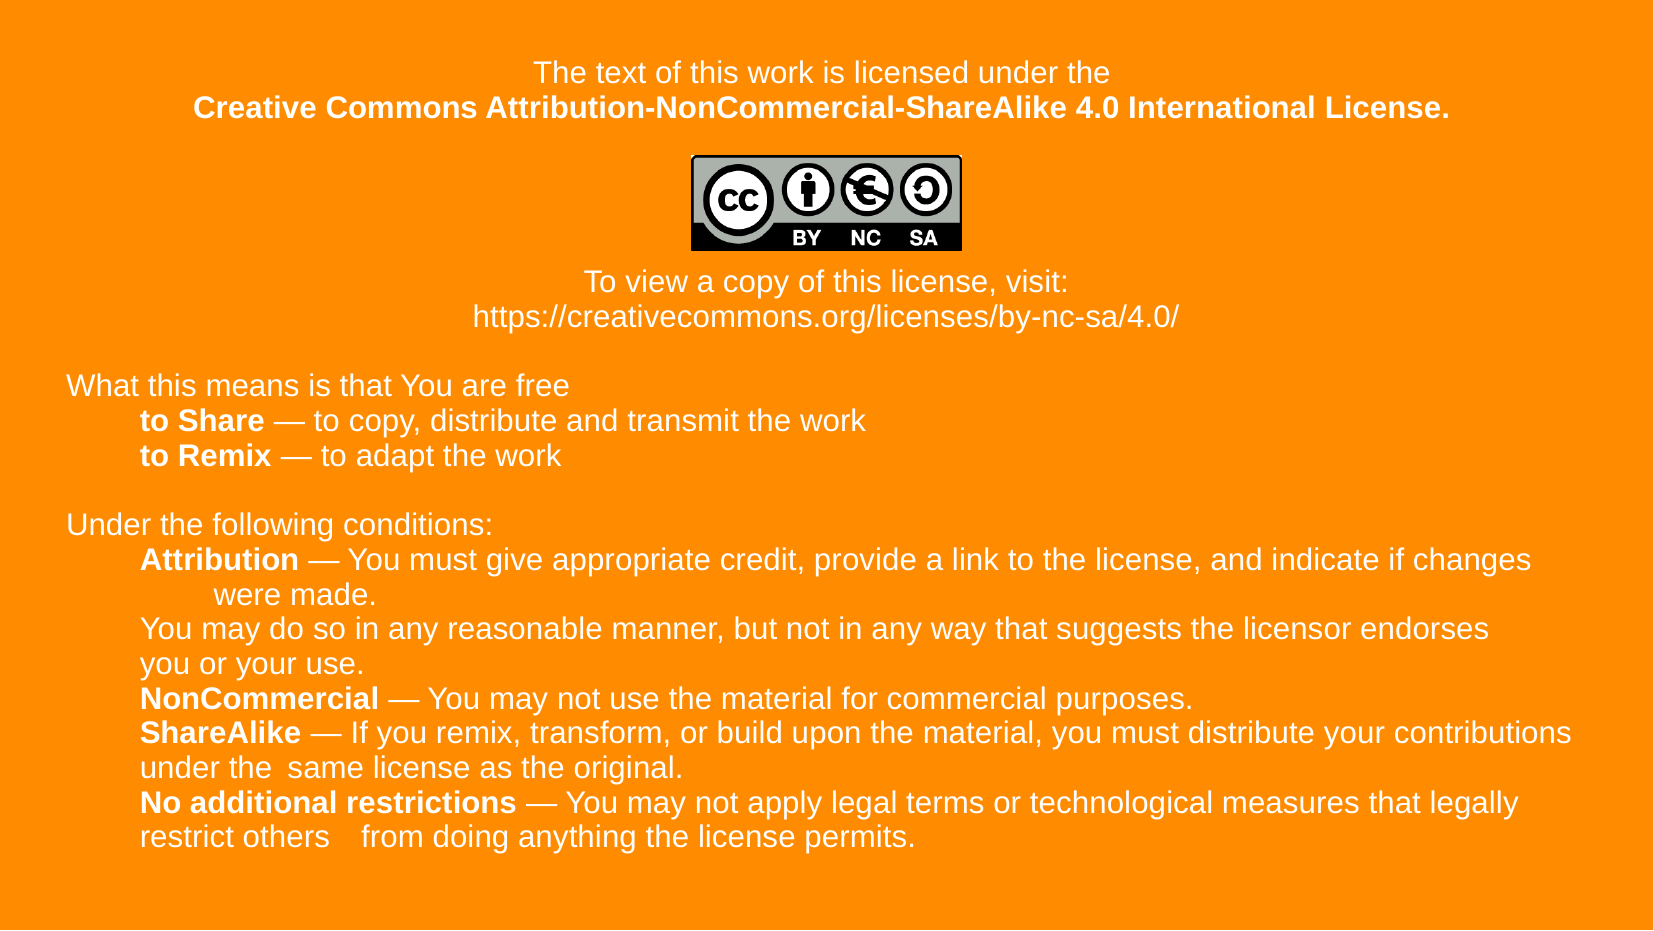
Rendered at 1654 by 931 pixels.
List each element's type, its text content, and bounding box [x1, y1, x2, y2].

text_box The text of this work is licensed under the Creative Commons Attribution-NonCommercial-ShareAlike 4.0 International License. To view a copy of this license, visit: https://creativecommons.org/licenses/by-nc-sa/4.0/ What this means is that You are free to Share — to copy, distribute and transmit the work to Remix — to adapt the work Under the following conditions: Attribution — You must give appropriate credit, provide a link to the license, and indicate if changes were made. You may do so in any reasonable manner, but not in any way that suggests the licensor endorses you or your use. NonCommercial — You may not use the material for commercial purposes. ShareAlike — If you remix, transform, or build upon the material, you must distribute your contributions under the same license as the original. No additional restrictions — You may not apply legal terms or technological measures that legally restrict others from doing anything the license permits. [51, 48, 1603, 882]
picture [691, 155, 962, 251]
